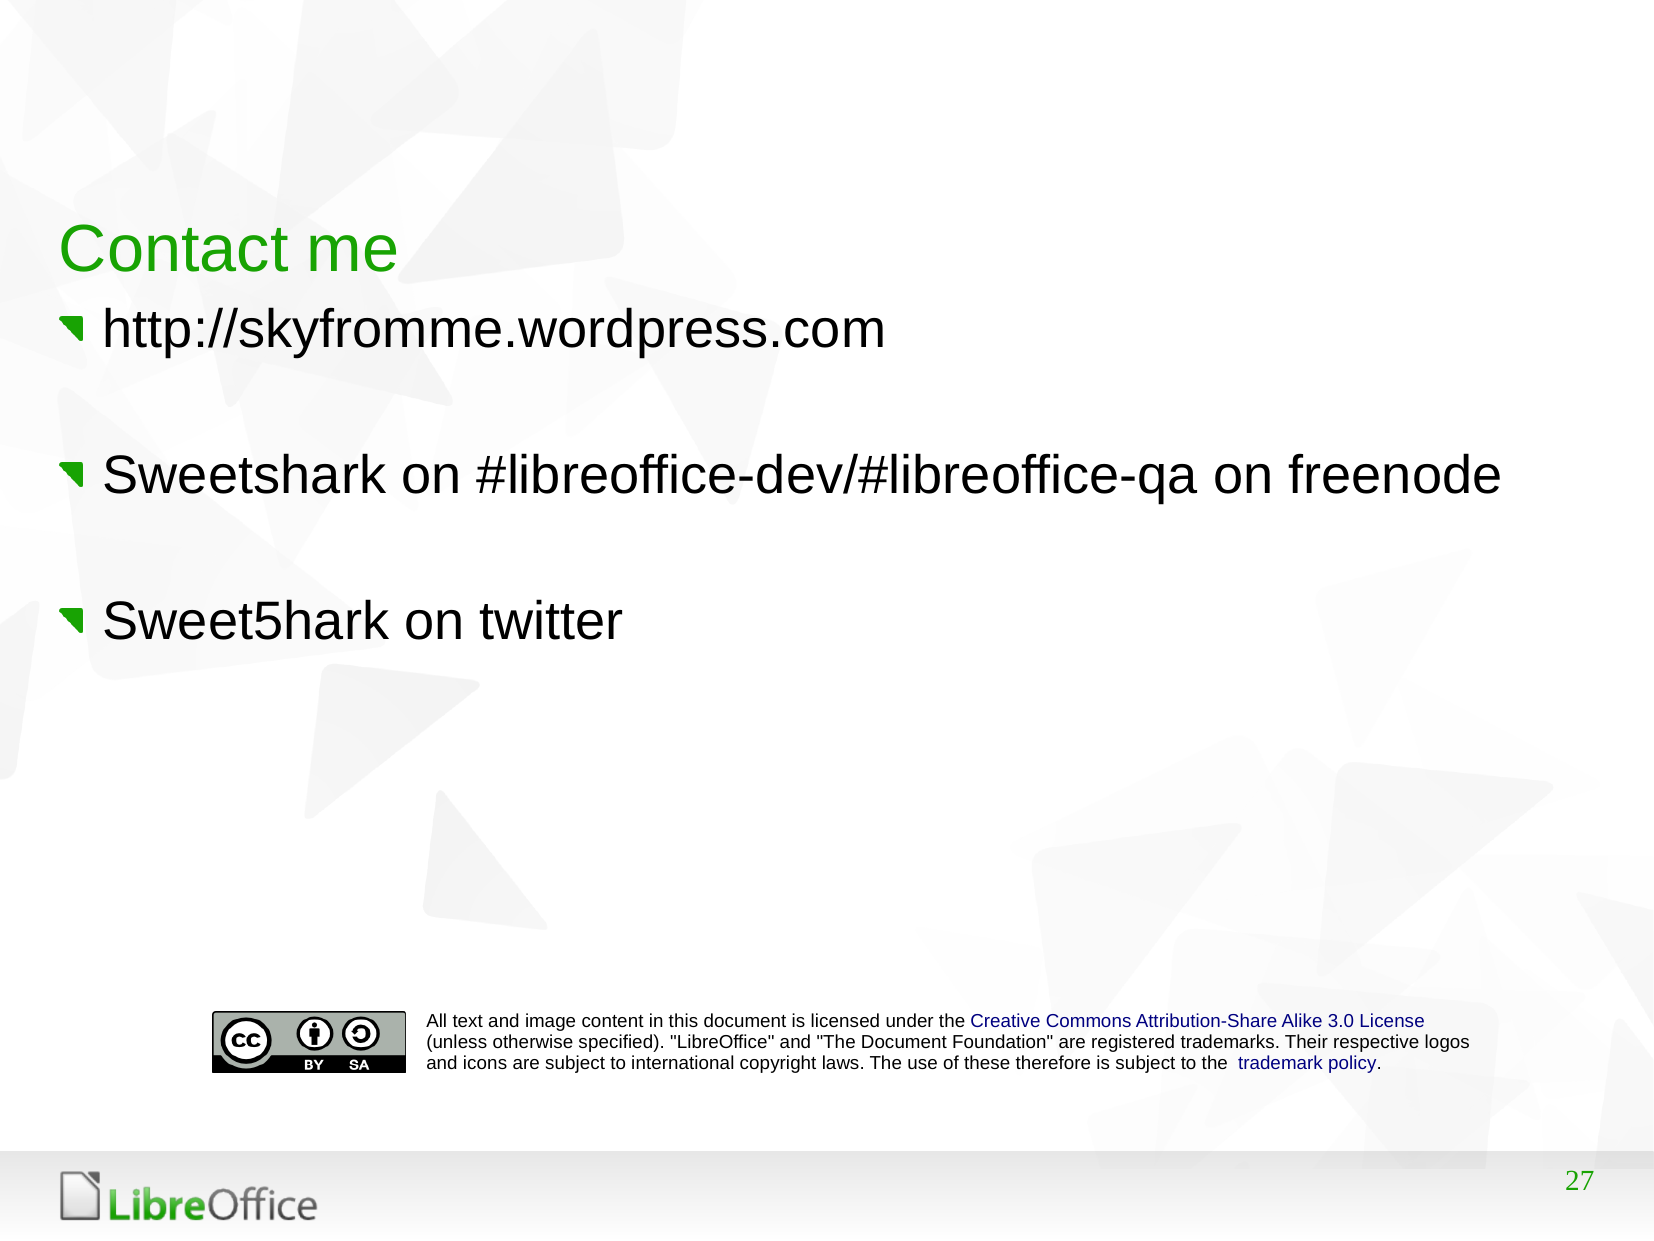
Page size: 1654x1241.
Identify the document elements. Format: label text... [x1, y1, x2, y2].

list Contact me http://skyfromme.wordpress.com Sweetshark on #libreoffice-dev/#libreoffice-qa on freenode Sweet5hark on twitter [59, 147, 1595, 967]
picture [915, 548, 1654, 1169]
picture [41, 1152, 337, 1240]
picture [0, 0, 783, 930]
picture [212, 1011, 406, 1073]
